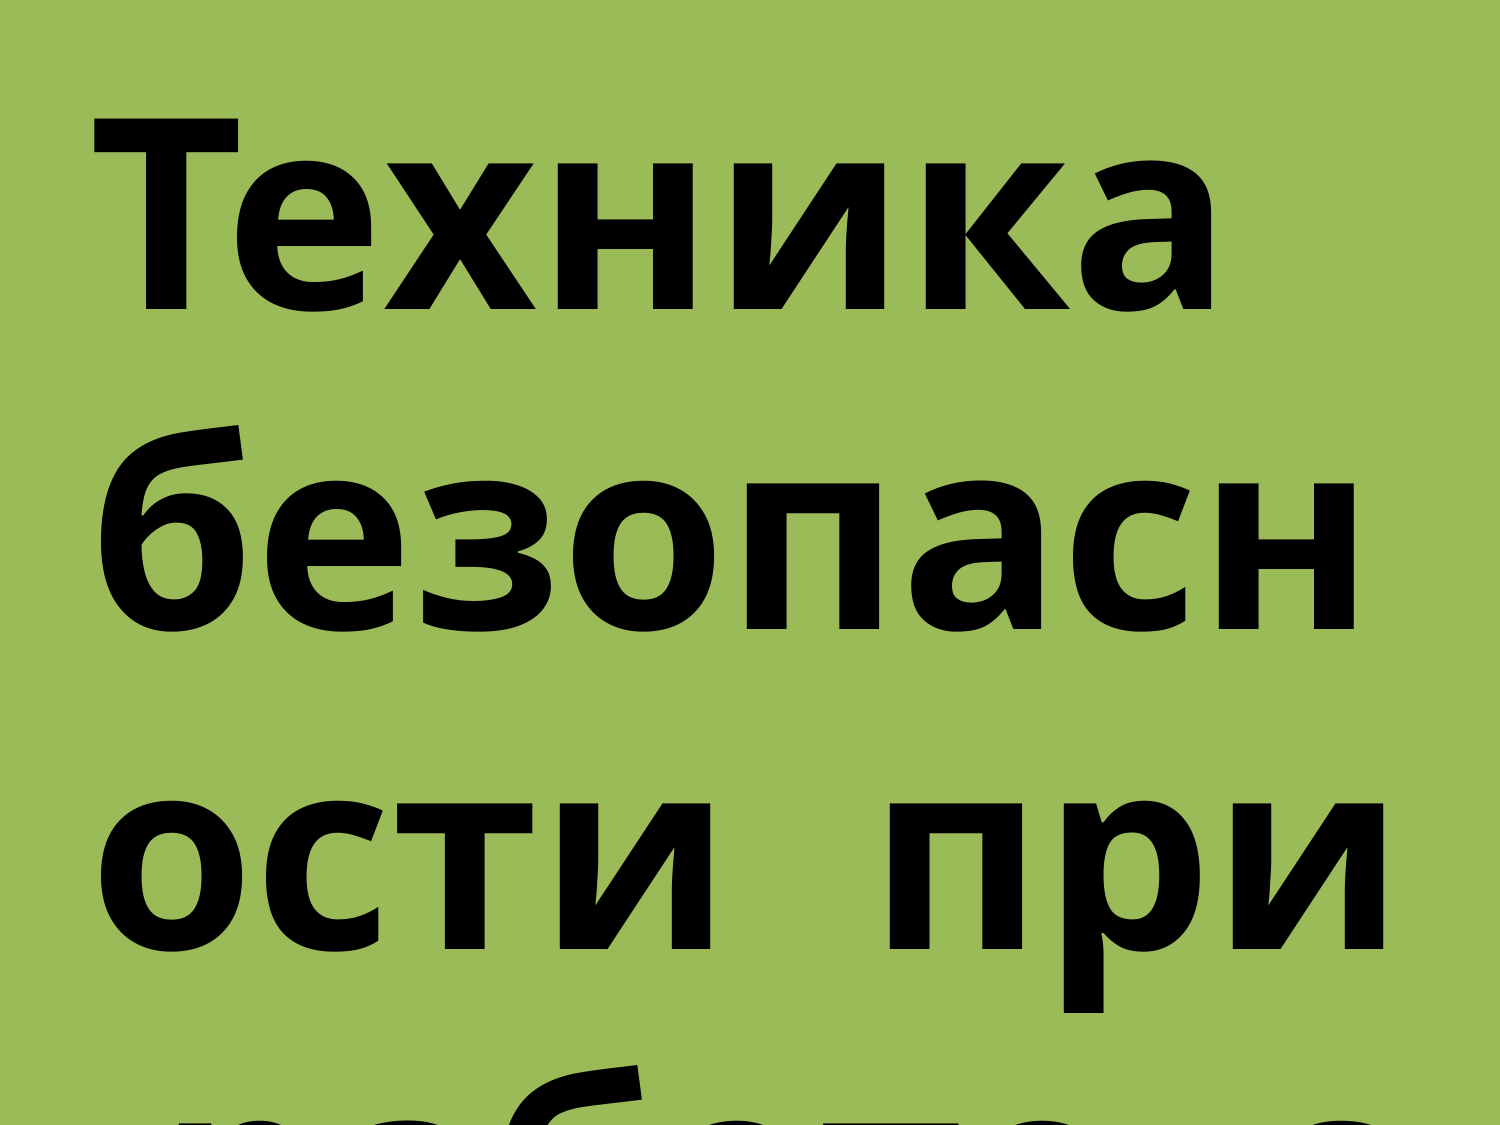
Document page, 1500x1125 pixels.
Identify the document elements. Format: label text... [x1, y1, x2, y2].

list Техника безопасности при работе с ножницами: а). Ножницы – помощники в работе с бумагой, тканью и другими материалами. б). За ножницами необходимо ухаживать: - приносить и уносить из школы в чехле – специальном для ножниц. – хранить ножницы можно только в закрытом виде. - передавать ножницы нужно в закрытом виде, держа за металлическую часть ручкой вперёд. - после работы, если вы предполагаете работать дальше, поставьте ножницы в специальную подставку, вертикально, кольцами вверх, если вы уже завершили работу, то положите их в специальный чехол. Запрещается: - размахивать ножницами на уроке и перемене. - передавать ножницы в открытом виде и металлической частью вперёд. - бросать ножницы без присмотра и чехла. [75, 35, 1425, 1090]
